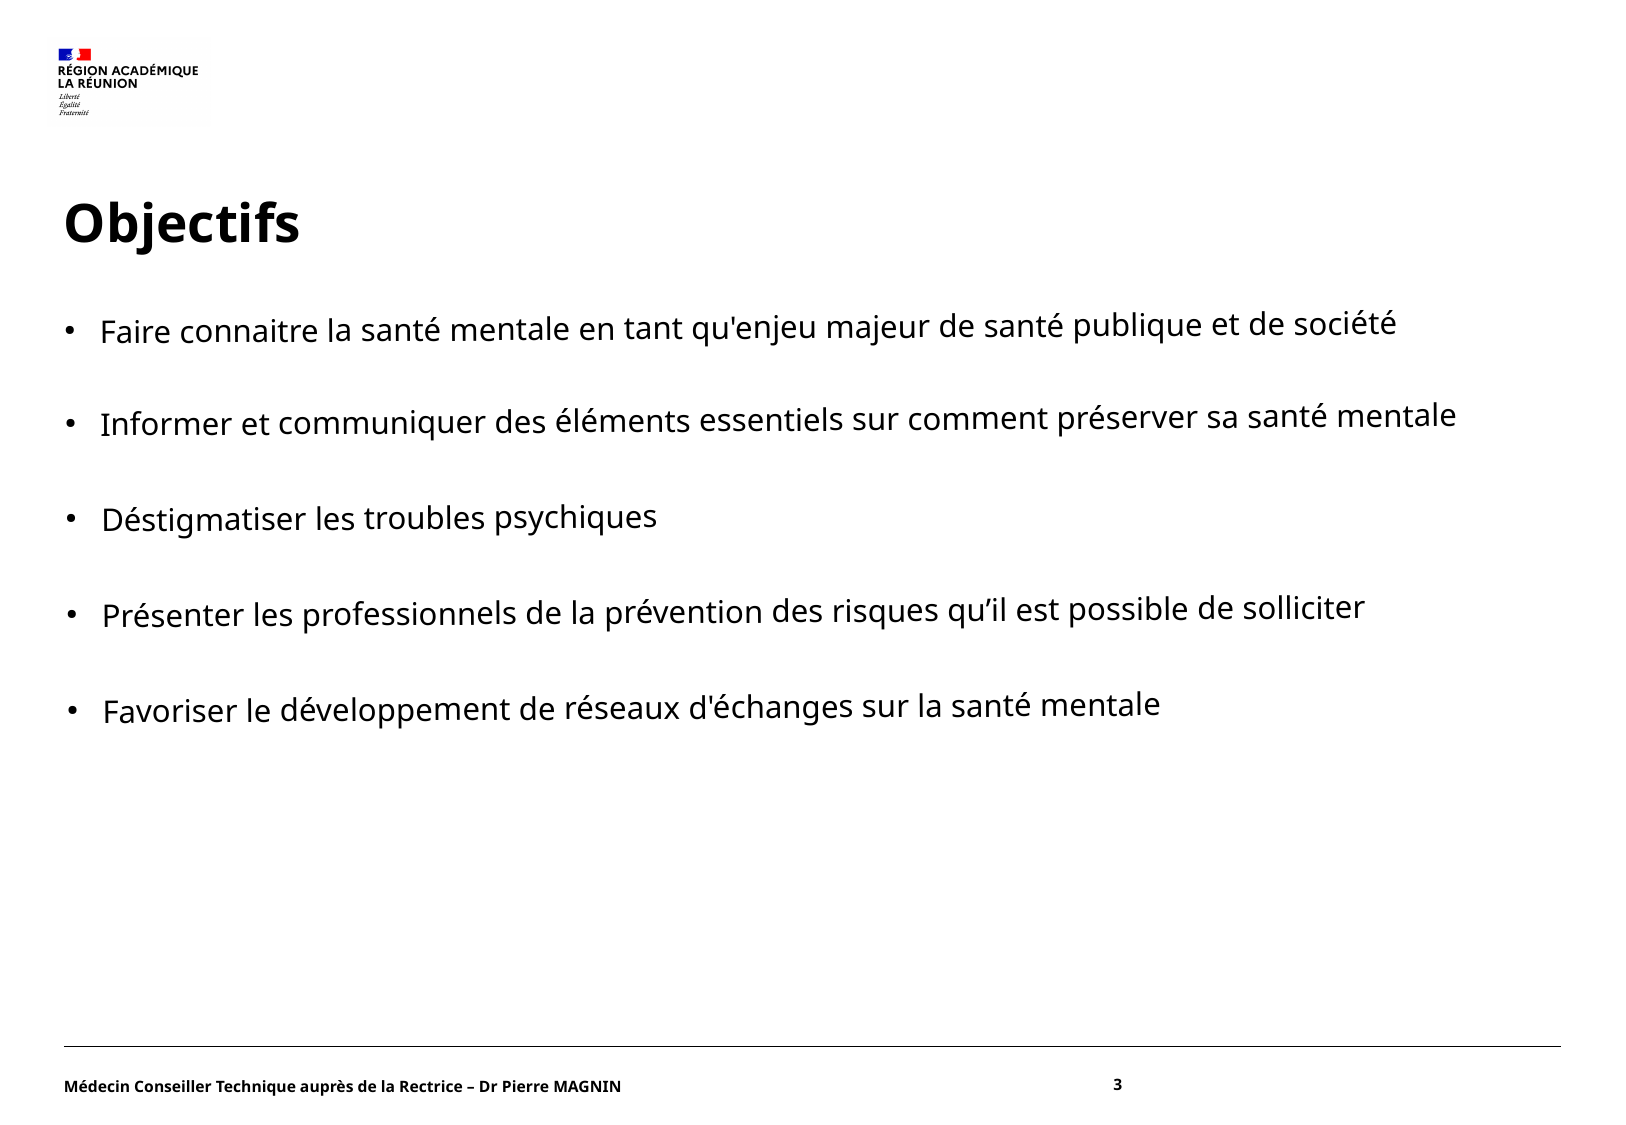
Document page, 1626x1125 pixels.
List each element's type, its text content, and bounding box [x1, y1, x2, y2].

text_box 33 [1114, 1046, 1354, 1125]
list Faire connaitre la santé mentale en tant qu'enjeu majeur de santé publique et de société Informer et communiquer des éléments essentiels sur comment préserver sa santé mentale Déstigmatiser les troubles psychiques Présenter les professionnels de la prévention des risques qu’il est possible de solliciter Favoriser le développement de réseaux d'échanges sur la santé mentale [64, 301, 1562, 1033]
picture [47, 37, 211, 127]
text_box Médecin Conseiller Technique auprès de la Rectrice – Dr Pierre MAGNIN [64, 1046, 1114, 1125]
title Objectifs [63, 196, 1562, 272]
